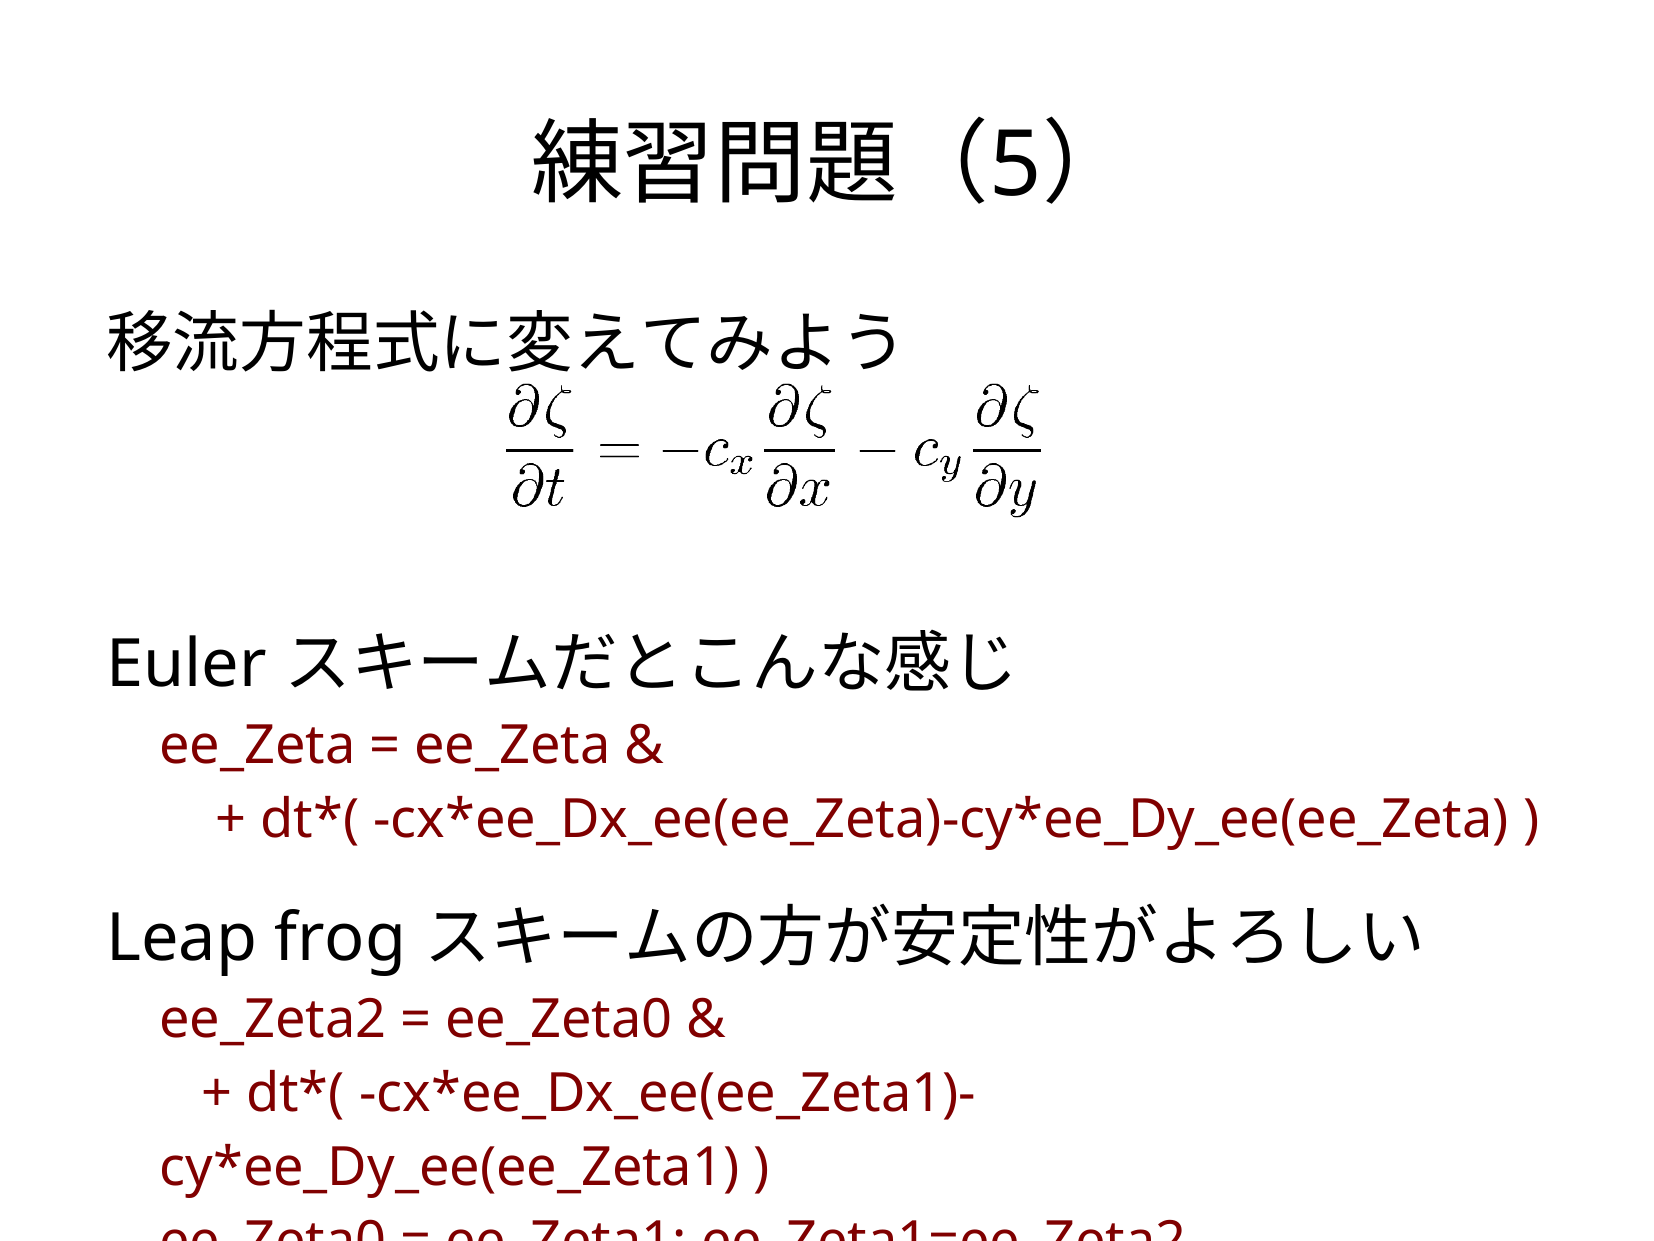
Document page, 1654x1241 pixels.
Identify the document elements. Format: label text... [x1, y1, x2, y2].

picture [501, 379, 1050, 520]
title 練習問題（5） [88, 59, 1577, 252]
list 移流方程式に変えてみよう Euler スキームだとこんな感じ ee_Zeta = ee_Zeta & + dt*( -cx*ee_Dx_ee(ee_Zeta)-cy*ee_Dy_ee(ee_Zeta) ) Leap frog スキームの方が安定性がよろしい ee_Zeta2 = ee_Zeta0 & + dt*( -cx*ee_Dx_ee(ee_Zeta1)-cy*ee_Dy_ee(ee_Zeta1) ) ee_Zeta0 = ee_Zeta1; ee_Zeta1=ee_Zeta2 [88, 288, 1577, 1111]
